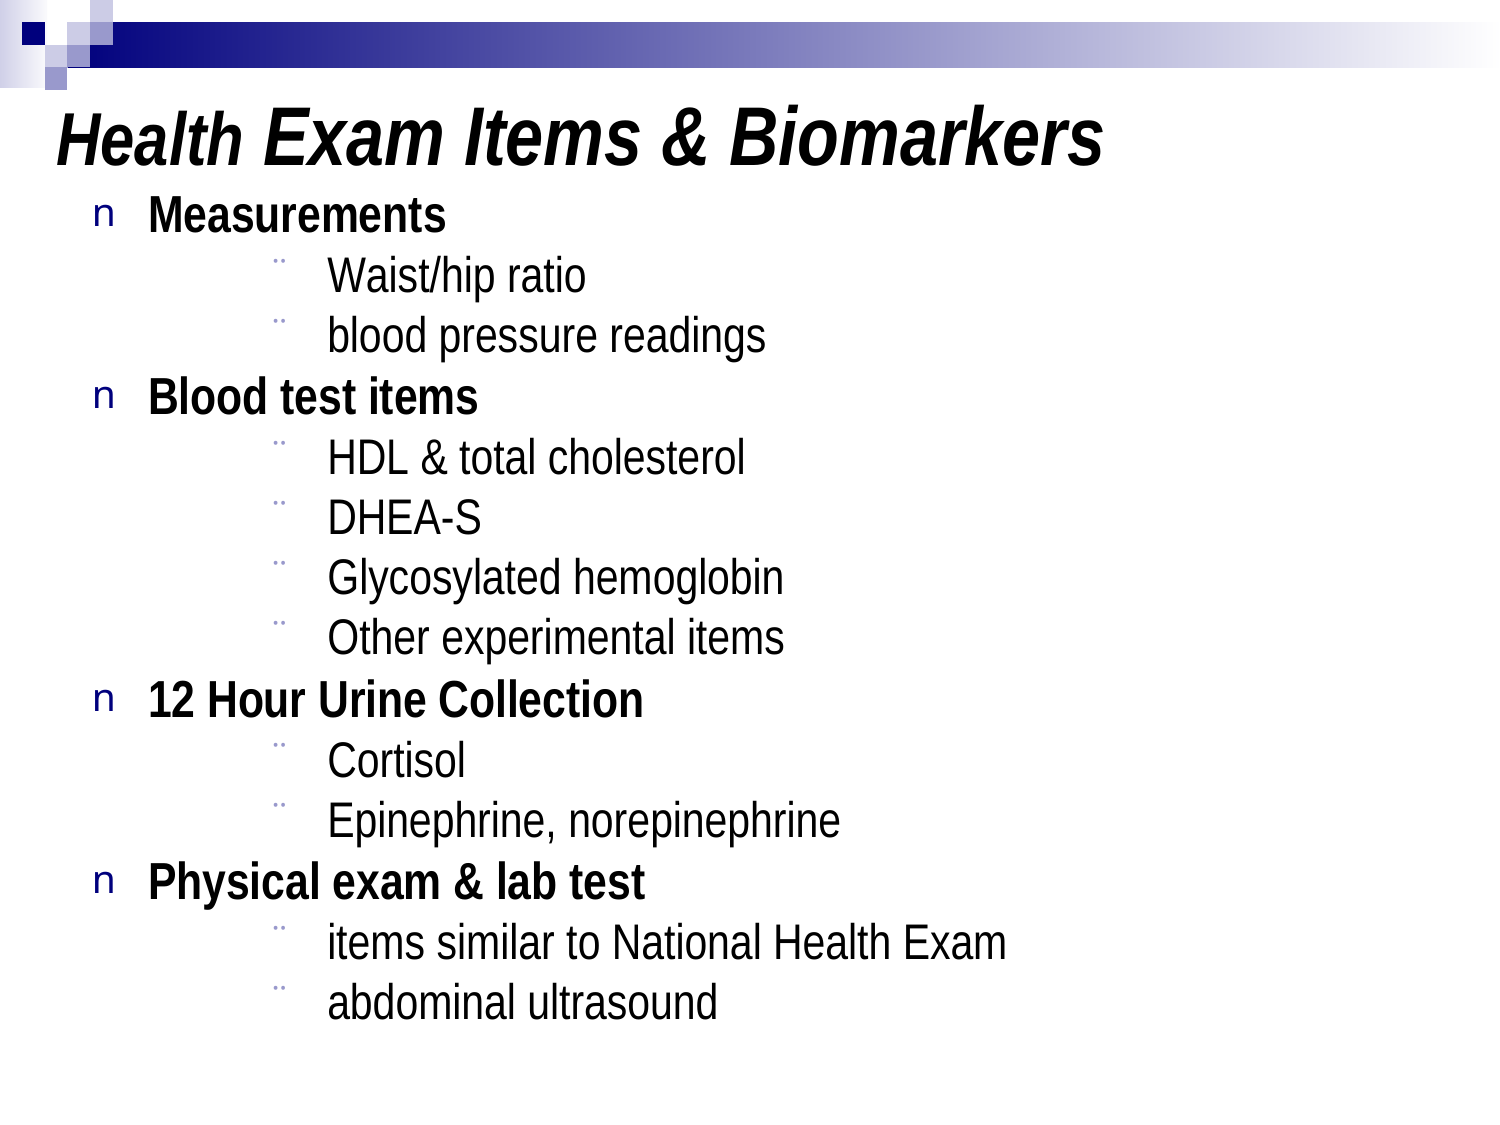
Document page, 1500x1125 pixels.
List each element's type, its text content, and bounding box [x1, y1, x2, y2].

list Measurements Waist/hip ratio blood pressure readings Blood test items HDL & total cholesterol DHEA-S Glycosylated hemoglobin Other experimental items 12 Hour Urine Collection Cortisol Epinephrine, norepinephrine Physical exam & lab test items similar to National Health Exam abdominal ultrasound [76, 172, 1427, 1047]
title Health Exam Items & Biomarkers [41, 75, 1459, 161]
